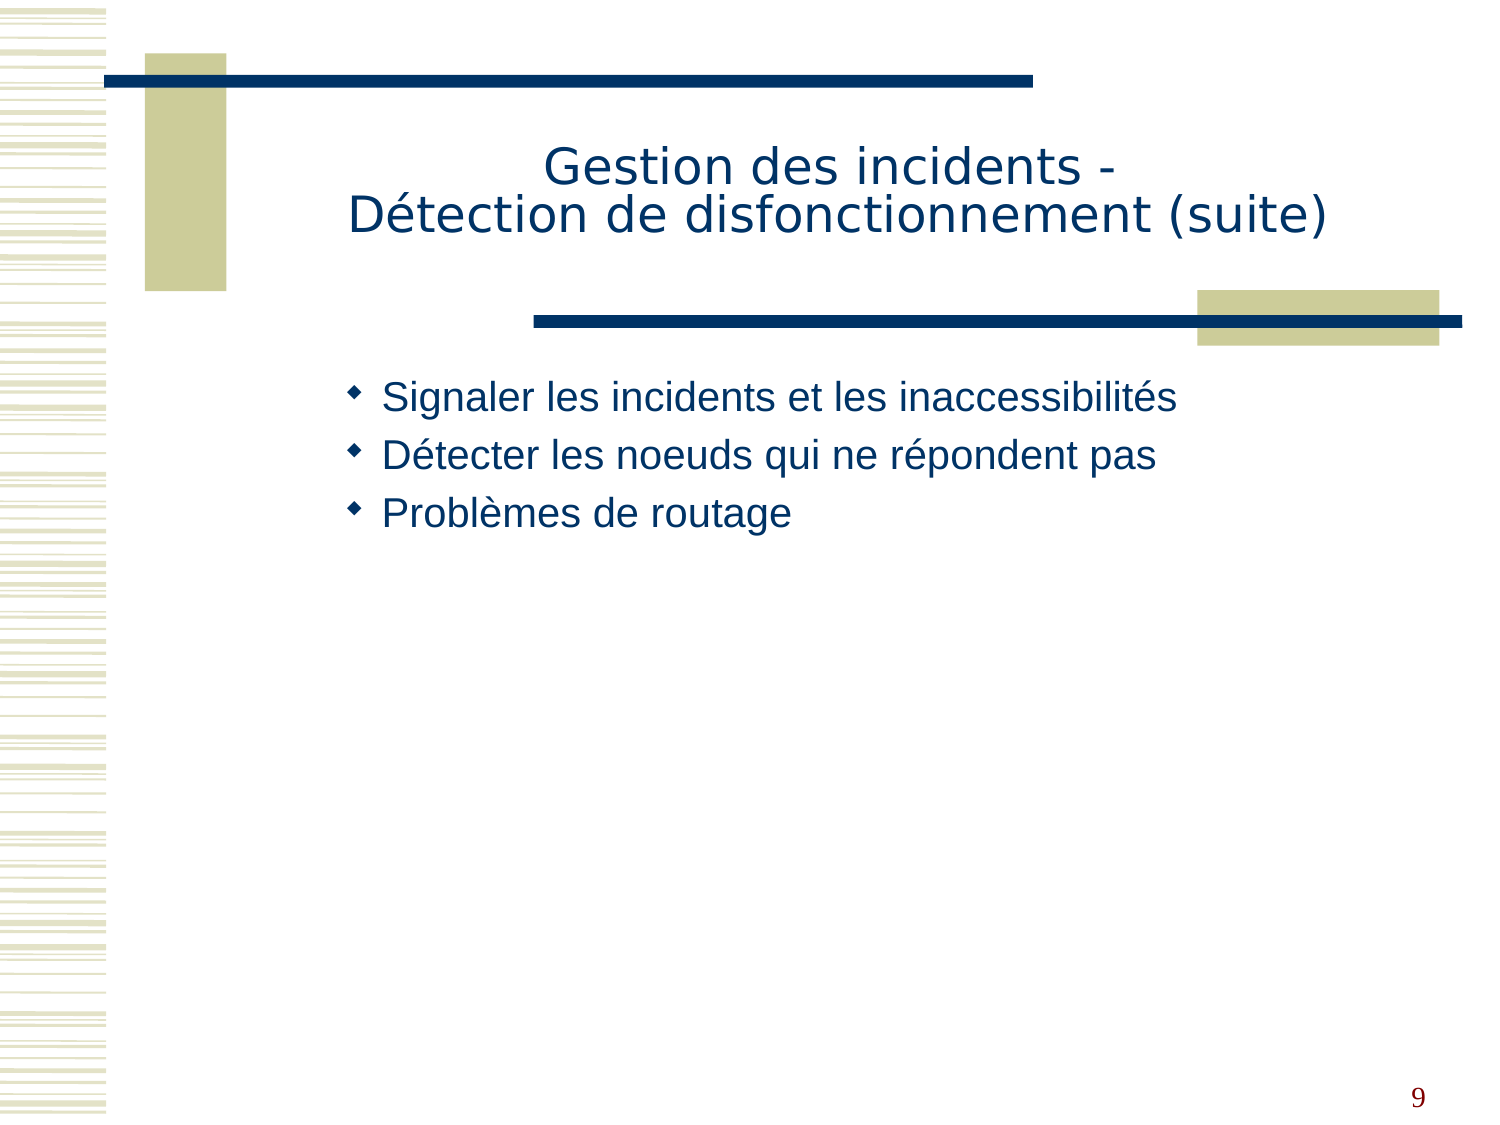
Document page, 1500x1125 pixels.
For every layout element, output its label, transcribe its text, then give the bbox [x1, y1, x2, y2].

list Signaler les incidents et les inaccessibilités Détecter les noeuds qui ne répondent pas Problèmes de routage [132, 363, 1439, 1000]
title Gestion des incidents - Détection de disfonctionnement (suite) [225, 80, 1436, 308]
